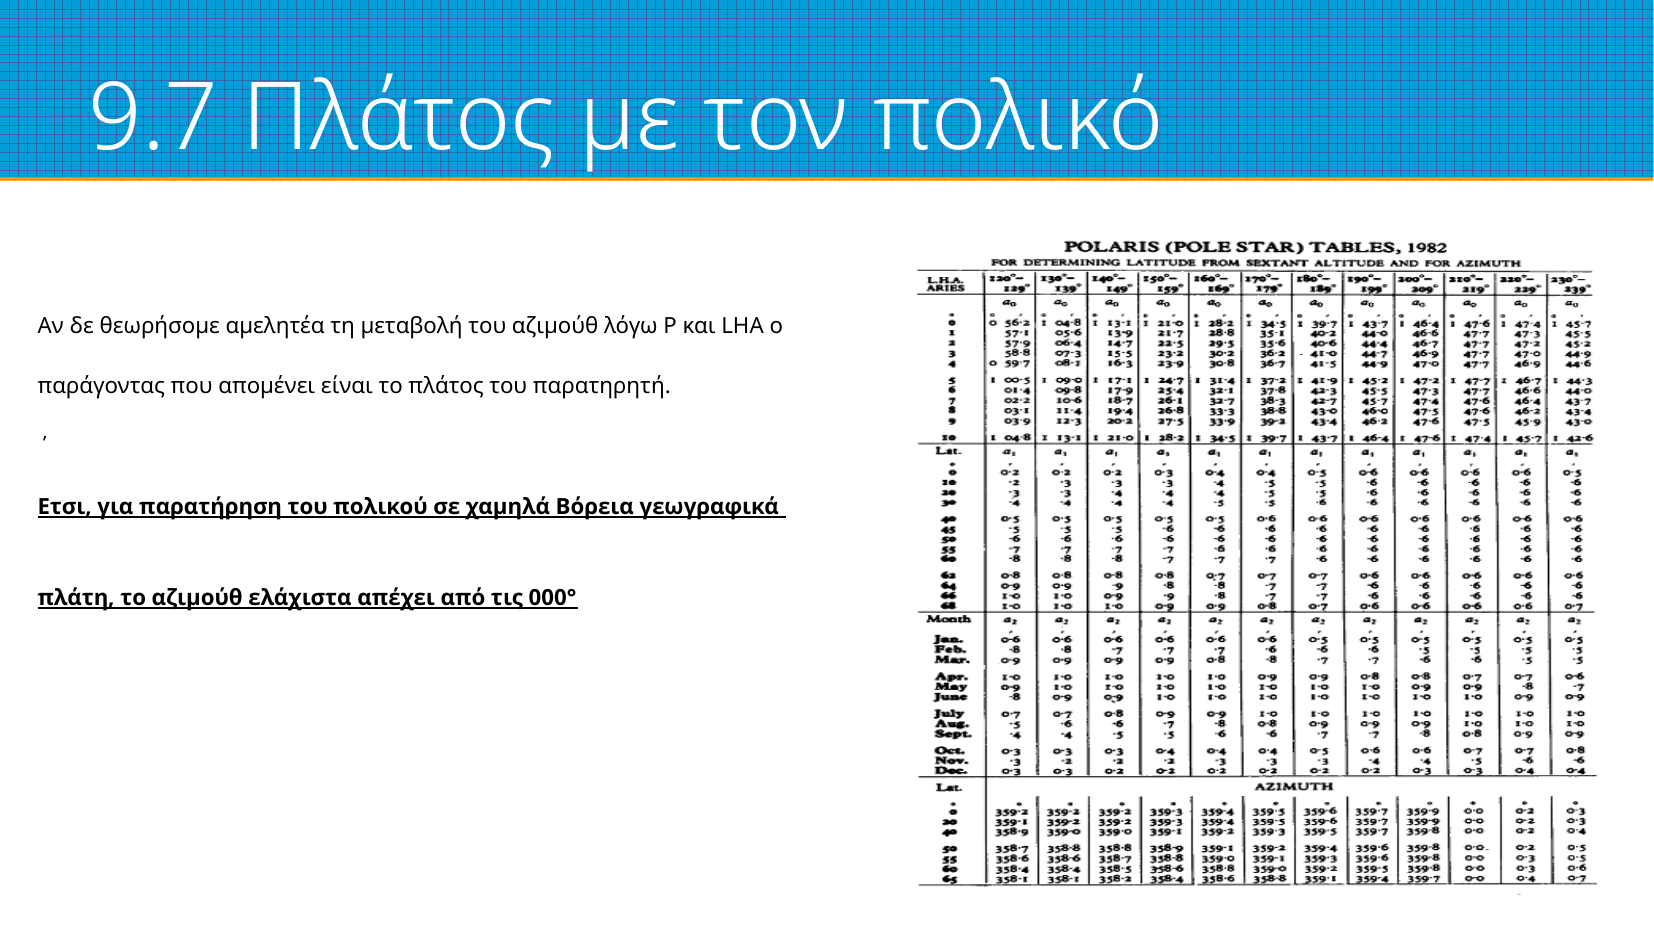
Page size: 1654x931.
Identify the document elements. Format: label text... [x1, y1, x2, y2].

picture [900, 224, 1613, 901]
title 9.7 Πλάτος με τον πολικό [88, 14, 1565, 178]
list Αν δε θεωρήσομε αμελητέα τη µεταβολή του αζιµούθ λόγω Ρ και LΗΑ ο παράγοντας που αποµένει είναι το πλάτος του παρατηρητή. ΄ Ετσι, για παρατήρηση του πολικού σε χαµηλά Βόρεια γεωγραφικά πλάτη, το αζιμούθ ελάχιστα απέχει από τις 000° [37, 249, 863, 826]
